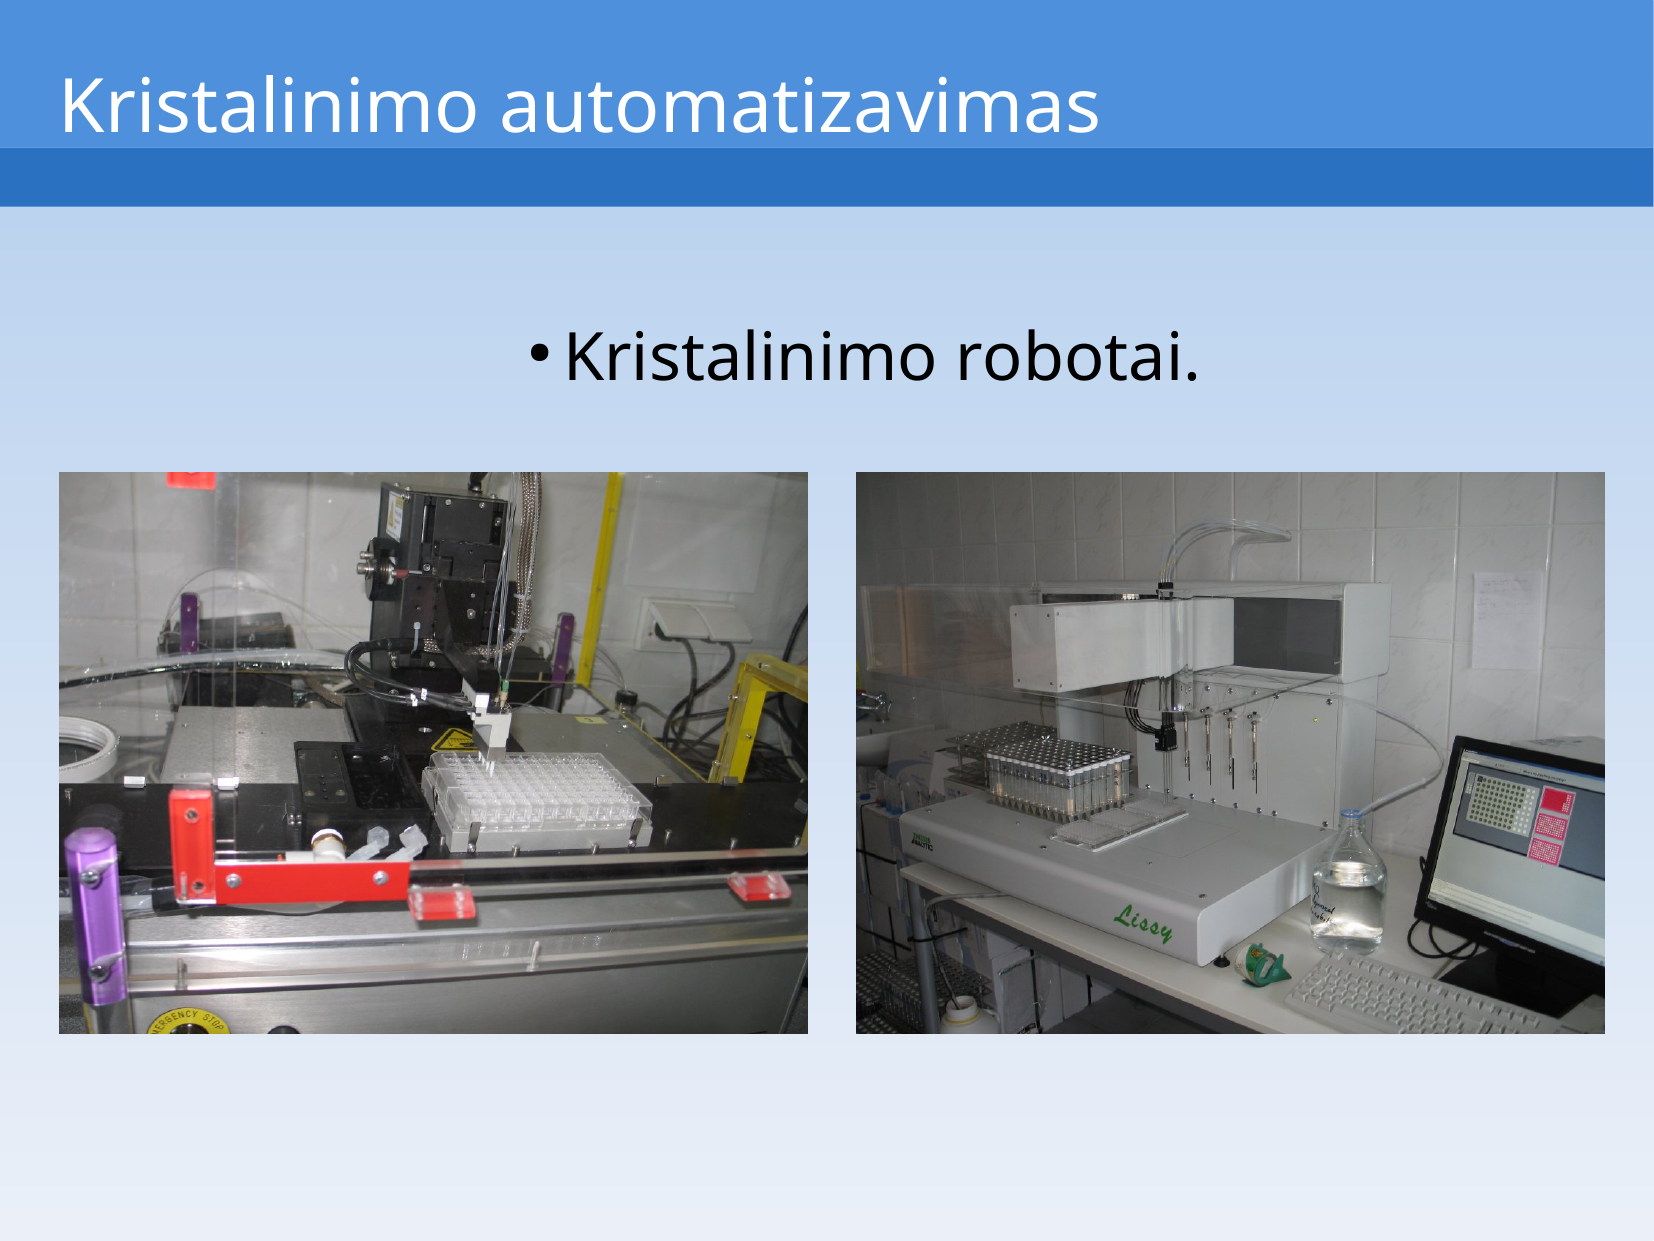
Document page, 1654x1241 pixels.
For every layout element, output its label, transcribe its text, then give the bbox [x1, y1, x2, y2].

title Kristalinimo automatizavimas [59, 29, 1270, 178]
picture [856, 472, 1605, 1034]
picture [59, 472, 808, 1034]
subtitle Kristalinimo robotai. [59, 295, 1601, 414]
